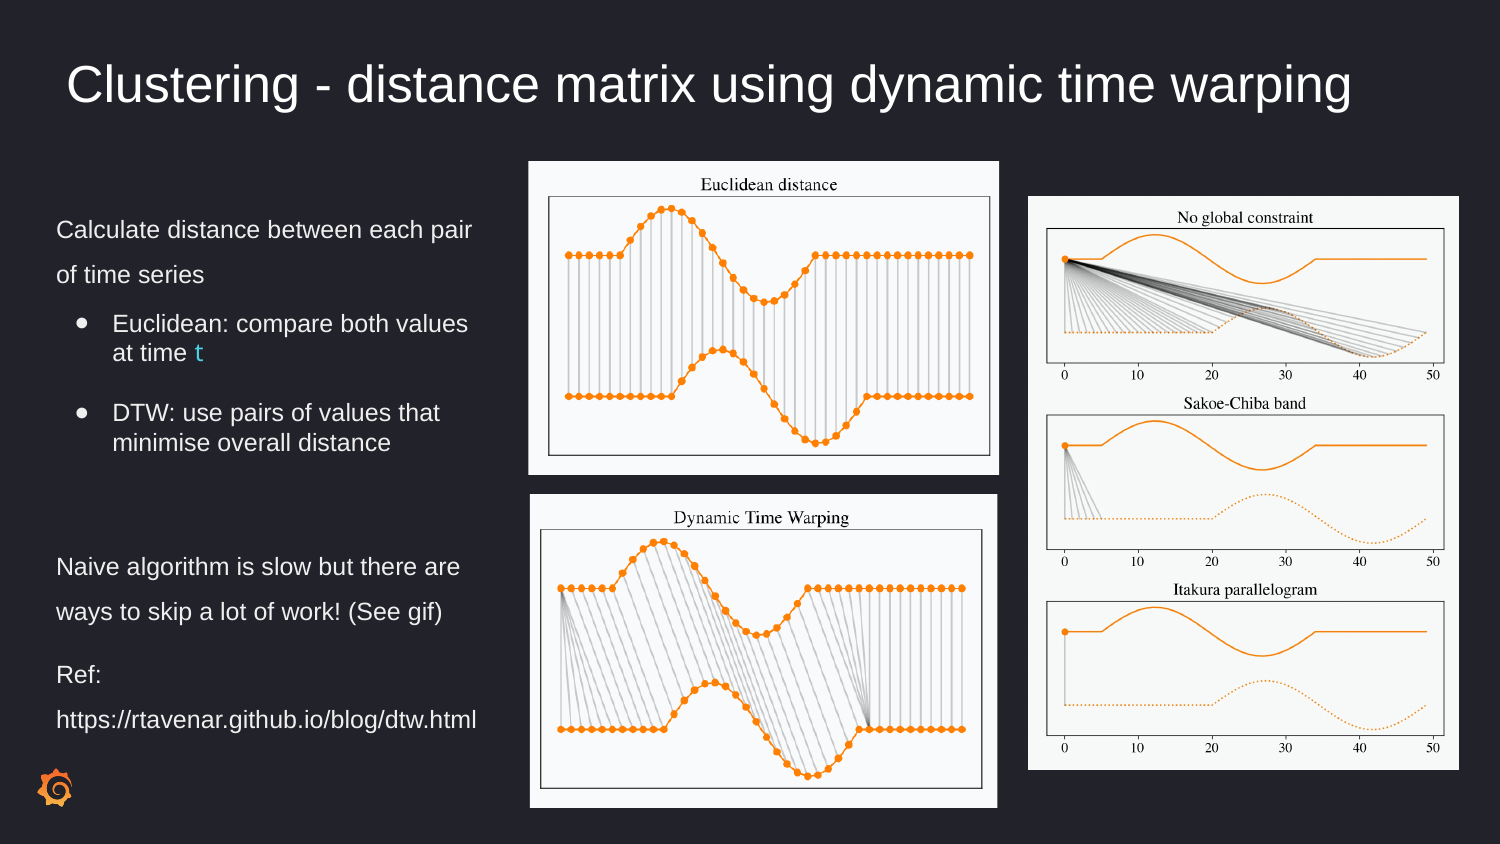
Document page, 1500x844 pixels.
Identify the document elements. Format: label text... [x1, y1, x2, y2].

picture [529, 494, 998, 808]
picture [37, 768, 72, 807]
picture [528, 161, 1000, 475]
title Clustering - distance matrix using dynamic time warping [51, 35, 1449, 130]
list Calculate distance between each pair of time series Euclidean: compare both values at time t DTW: use pairs of values that minimise overall distance Naive algorithm is slow but there are ways to skip a lot of work! (See gif) Ref: https://rtavenar.github.io/blog/dtw.html [41, 183, 512, 750]
picture [1028, 196, 1459, 770]
